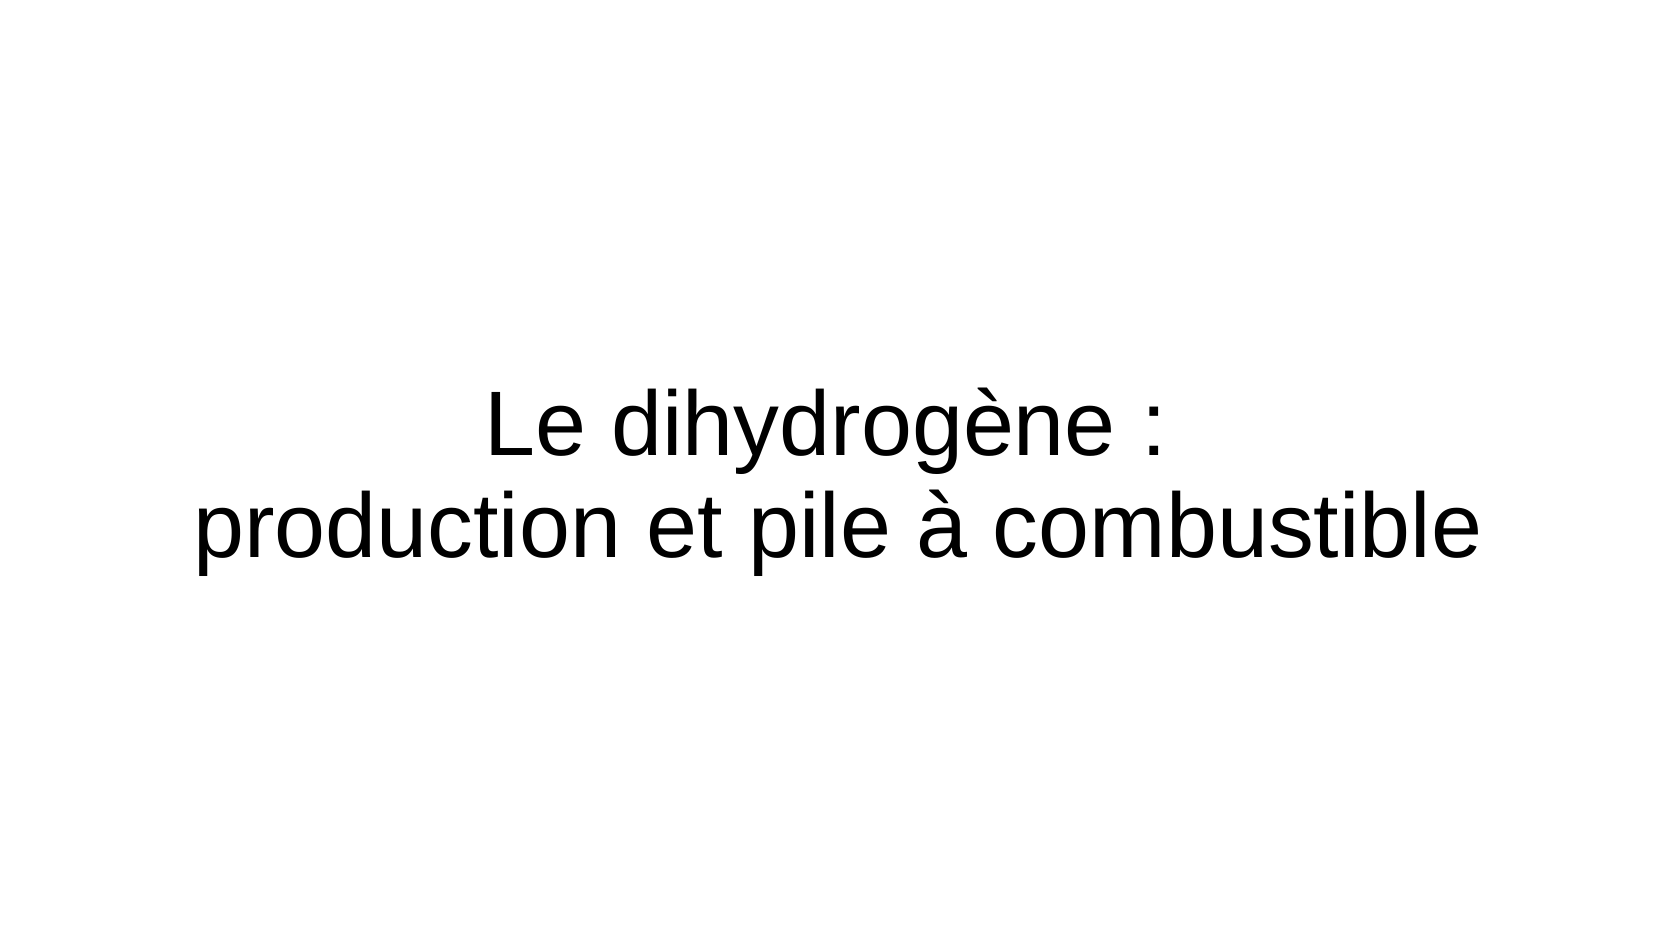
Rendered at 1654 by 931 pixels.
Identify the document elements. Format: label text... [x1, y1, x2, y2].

title Le dihydrogène : production et pile à combustible [94, 283, 1583, 666]
